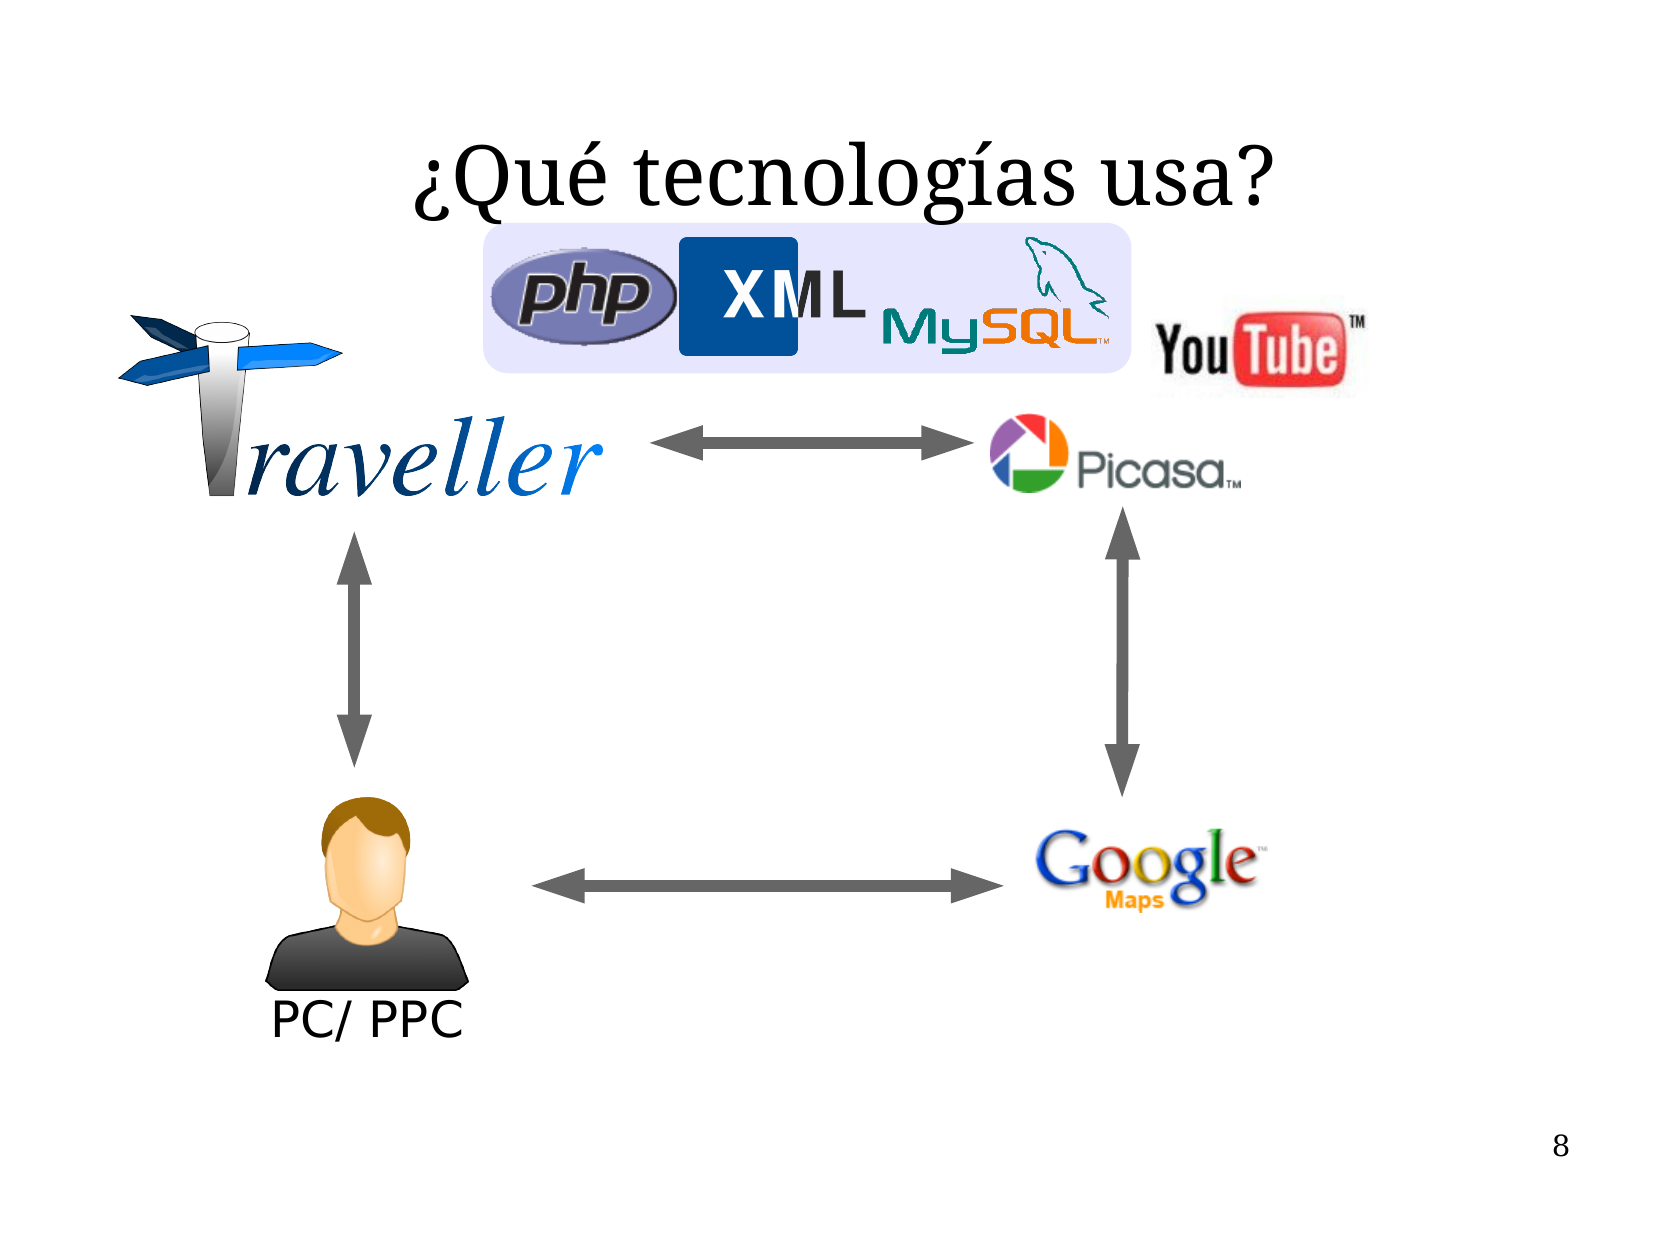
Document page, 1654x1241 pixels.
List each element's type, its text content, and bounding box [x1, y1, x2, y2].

text_box [483, 288, 490, 297]
picture [1033, 826, 1268, 913]
text_box [1112, 288, 1132, 297]
picture [118, 237, 874, 502]
picture [265, 797, 469, 991]
subtitle [82, 297, 1571, 1117]
text_box PC/ PPC [252, 992, 475, 1071]
title ¿Qué tecnologías usa? [82, 18, 1571, 288]
picture [1151, 295, 1370, 398]
text_box [874, 288, 880, 297]
picture [990, 413, 1241, 493]
picture [880, 234, 1112, 356]
